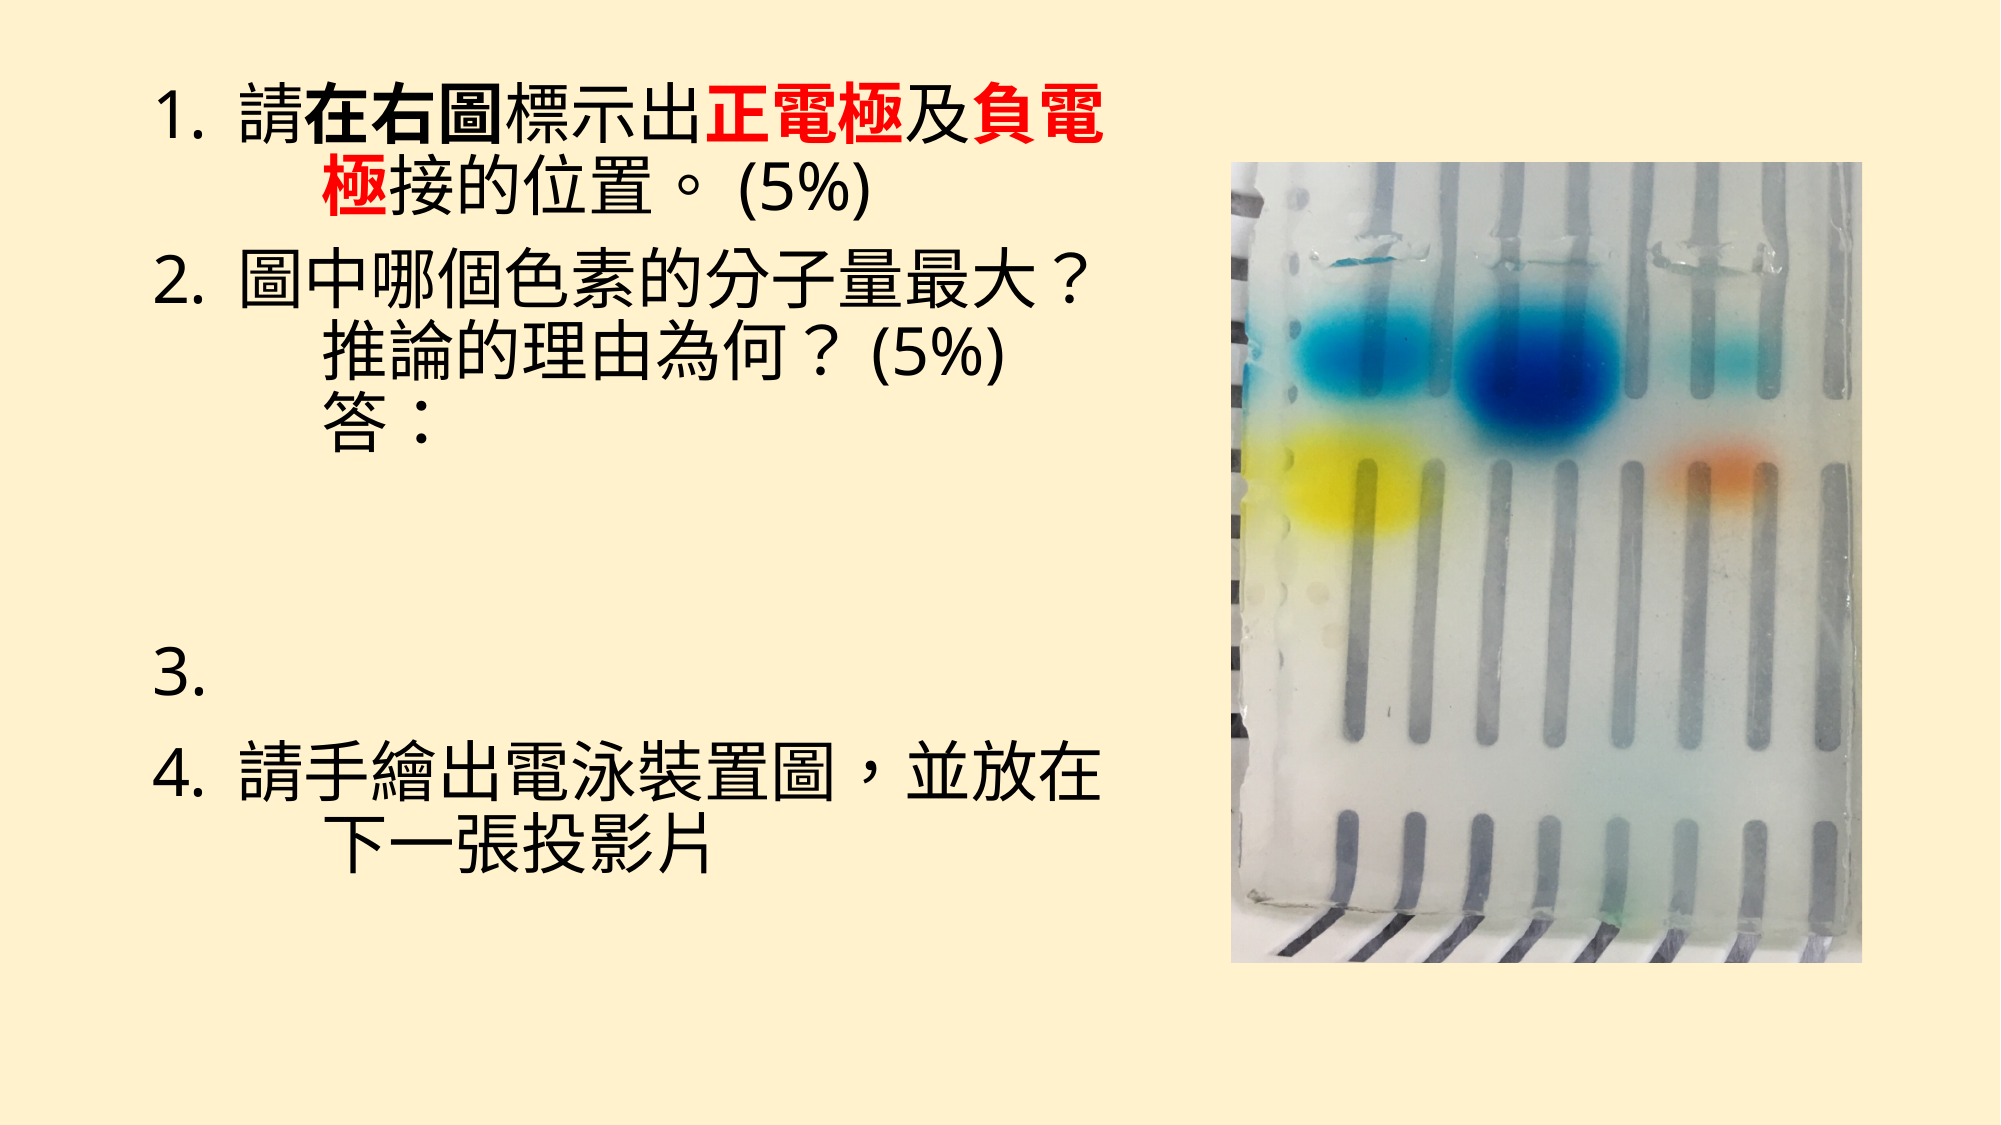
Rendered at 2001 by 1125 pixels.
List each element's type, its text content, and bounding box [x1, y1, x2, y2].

picture [1231, 162, 1863, 963]
list 請在右圖標示出正電極及負電極接的位置。(5%) 圖中哪個色素的分子量最大？推論的理由為何？(5%) 答： 請手繪出電泳裝置圖，並放在下一張投影片 [137, 73, 1167, 1125]
